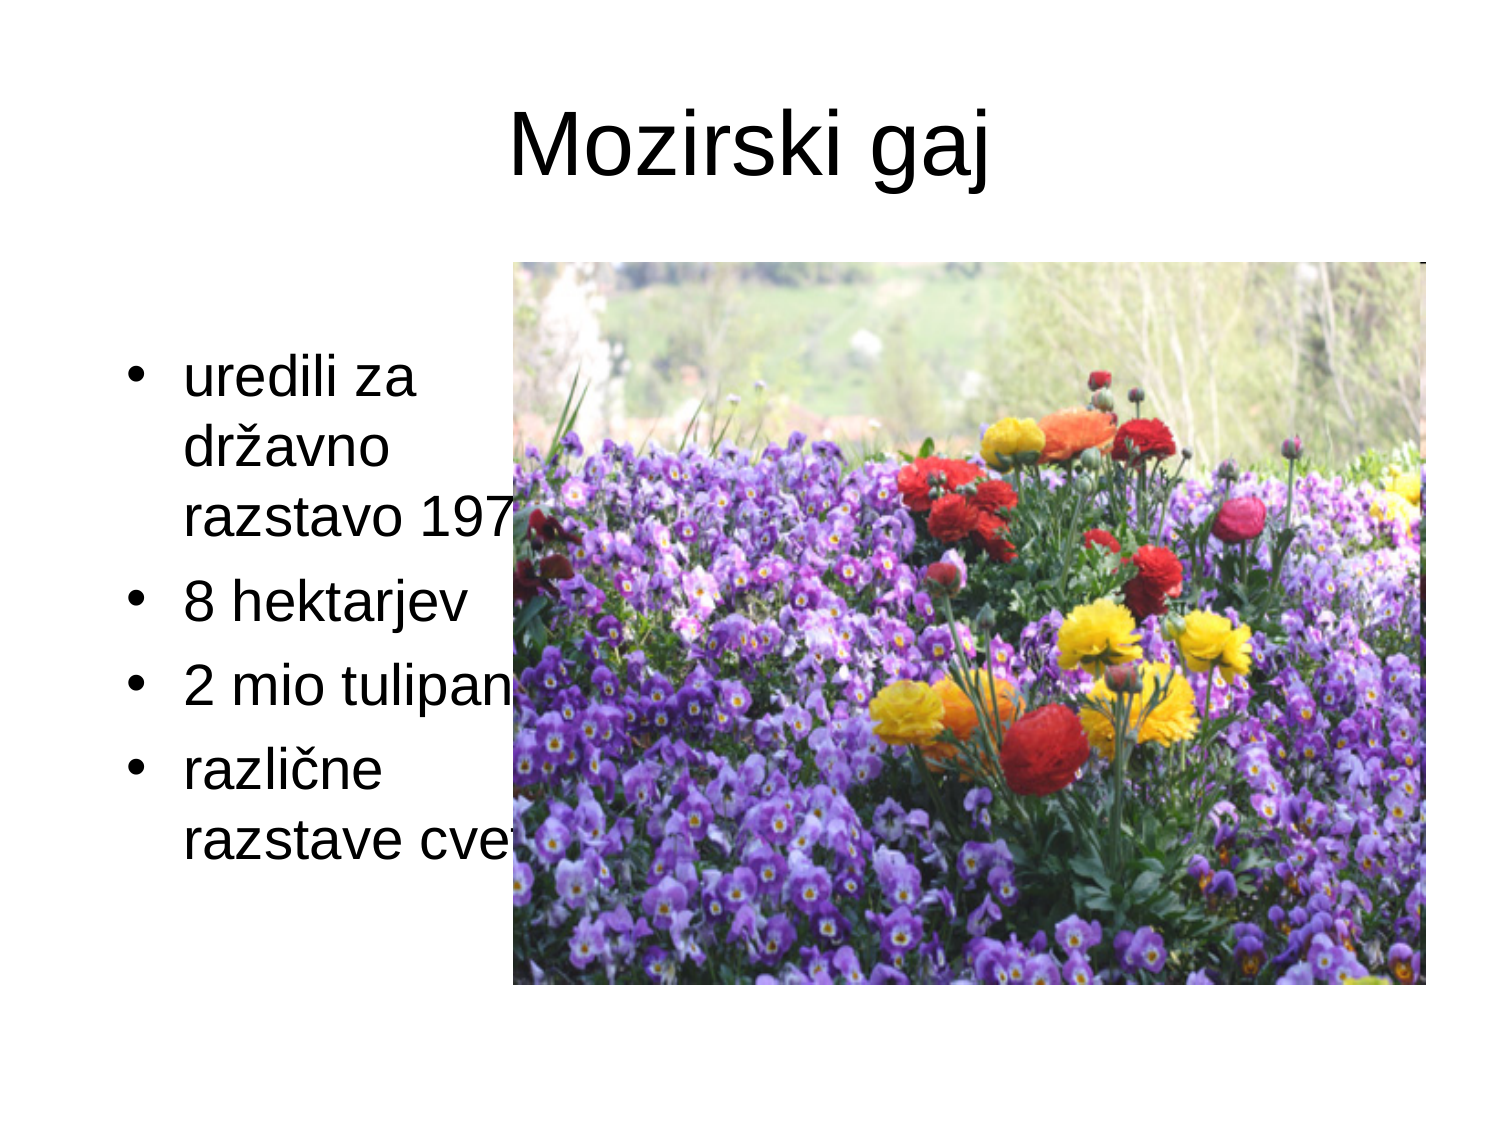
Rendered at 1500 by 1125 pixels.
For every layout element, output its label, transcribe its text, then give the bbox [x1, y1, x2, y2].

picture [513, 262, 1426, 985]
title Mozirski gaj [75, 45, 1426, 233]
list uredili za državno razstavo 1978 8 hektarjev 2 mio tulipanov različne razstave cvetja [112, 331, 621, 1007]
